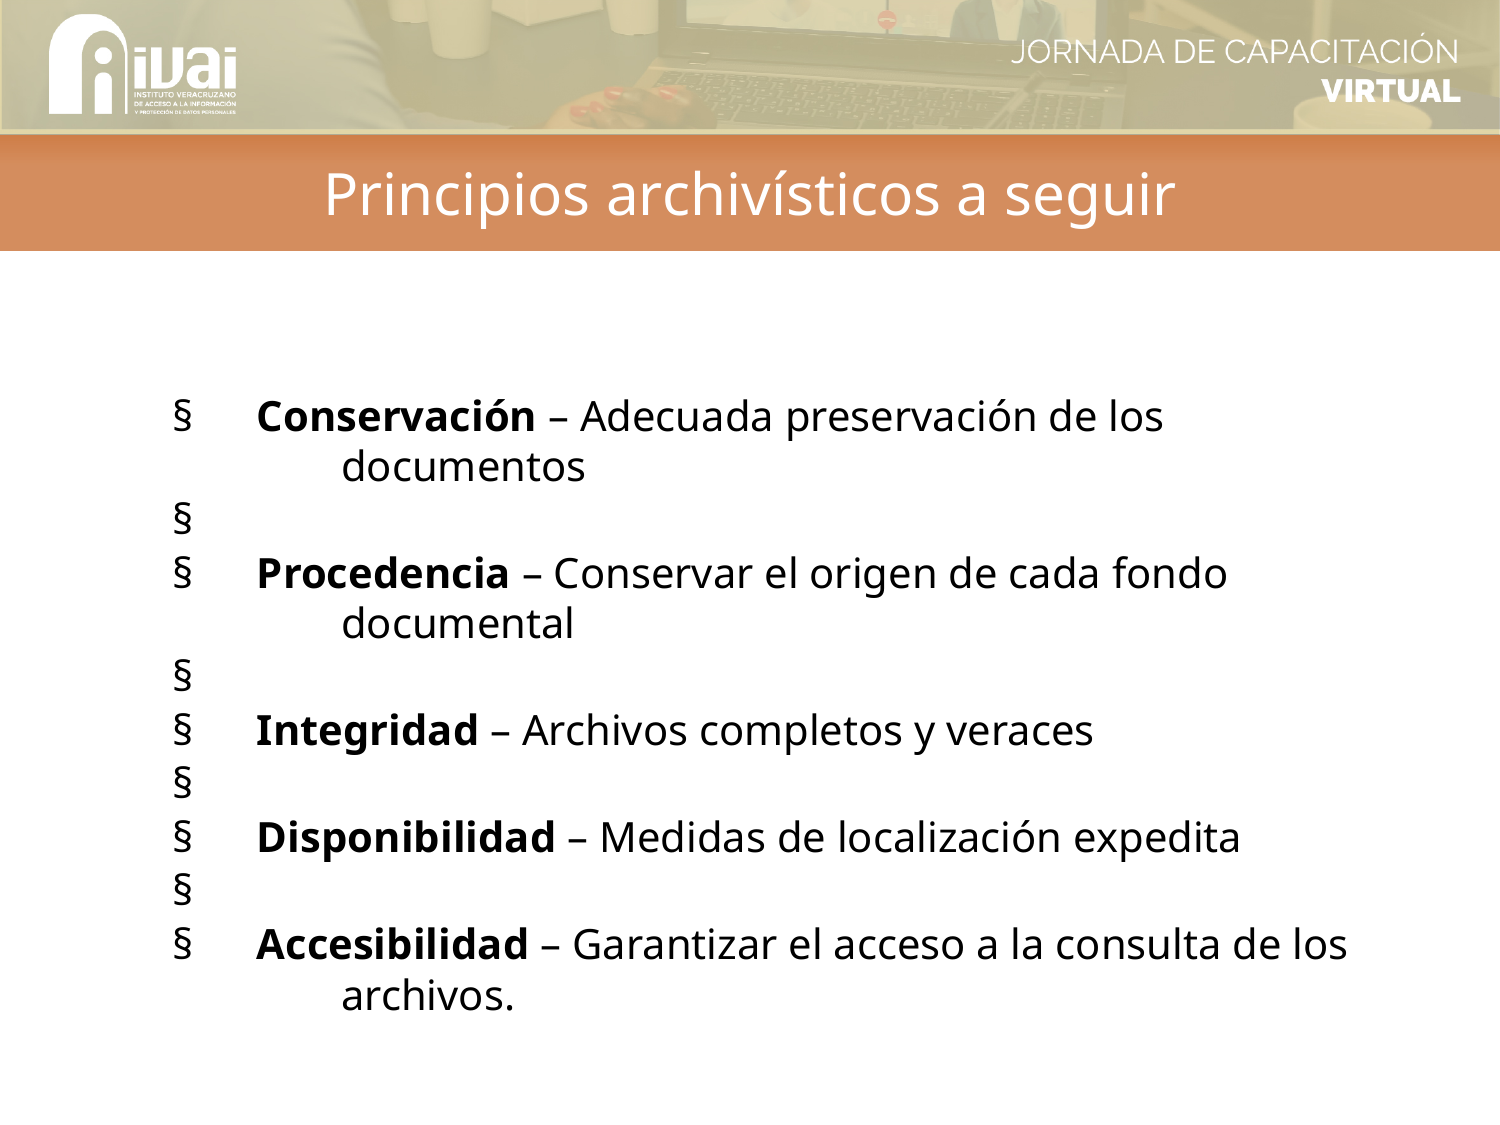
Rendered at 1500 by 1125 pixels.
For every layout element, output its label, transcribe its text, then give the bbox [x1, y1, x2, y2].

picture [0, 135, 1500, 251]
text_box Conservación – Adecuada preservación de los documentos Procedencia – Conservar el origen de cada fondo documental Integridad – Archivos completos y veraces Disponibilidad – Medidas de localización expedita Accesibilidad – Garantizar el acceso a la consulta de los archivos. [121, 383, 1367, 1076]
text_box Principios archivísticos a seguir [149, 149, 1351, 236]
